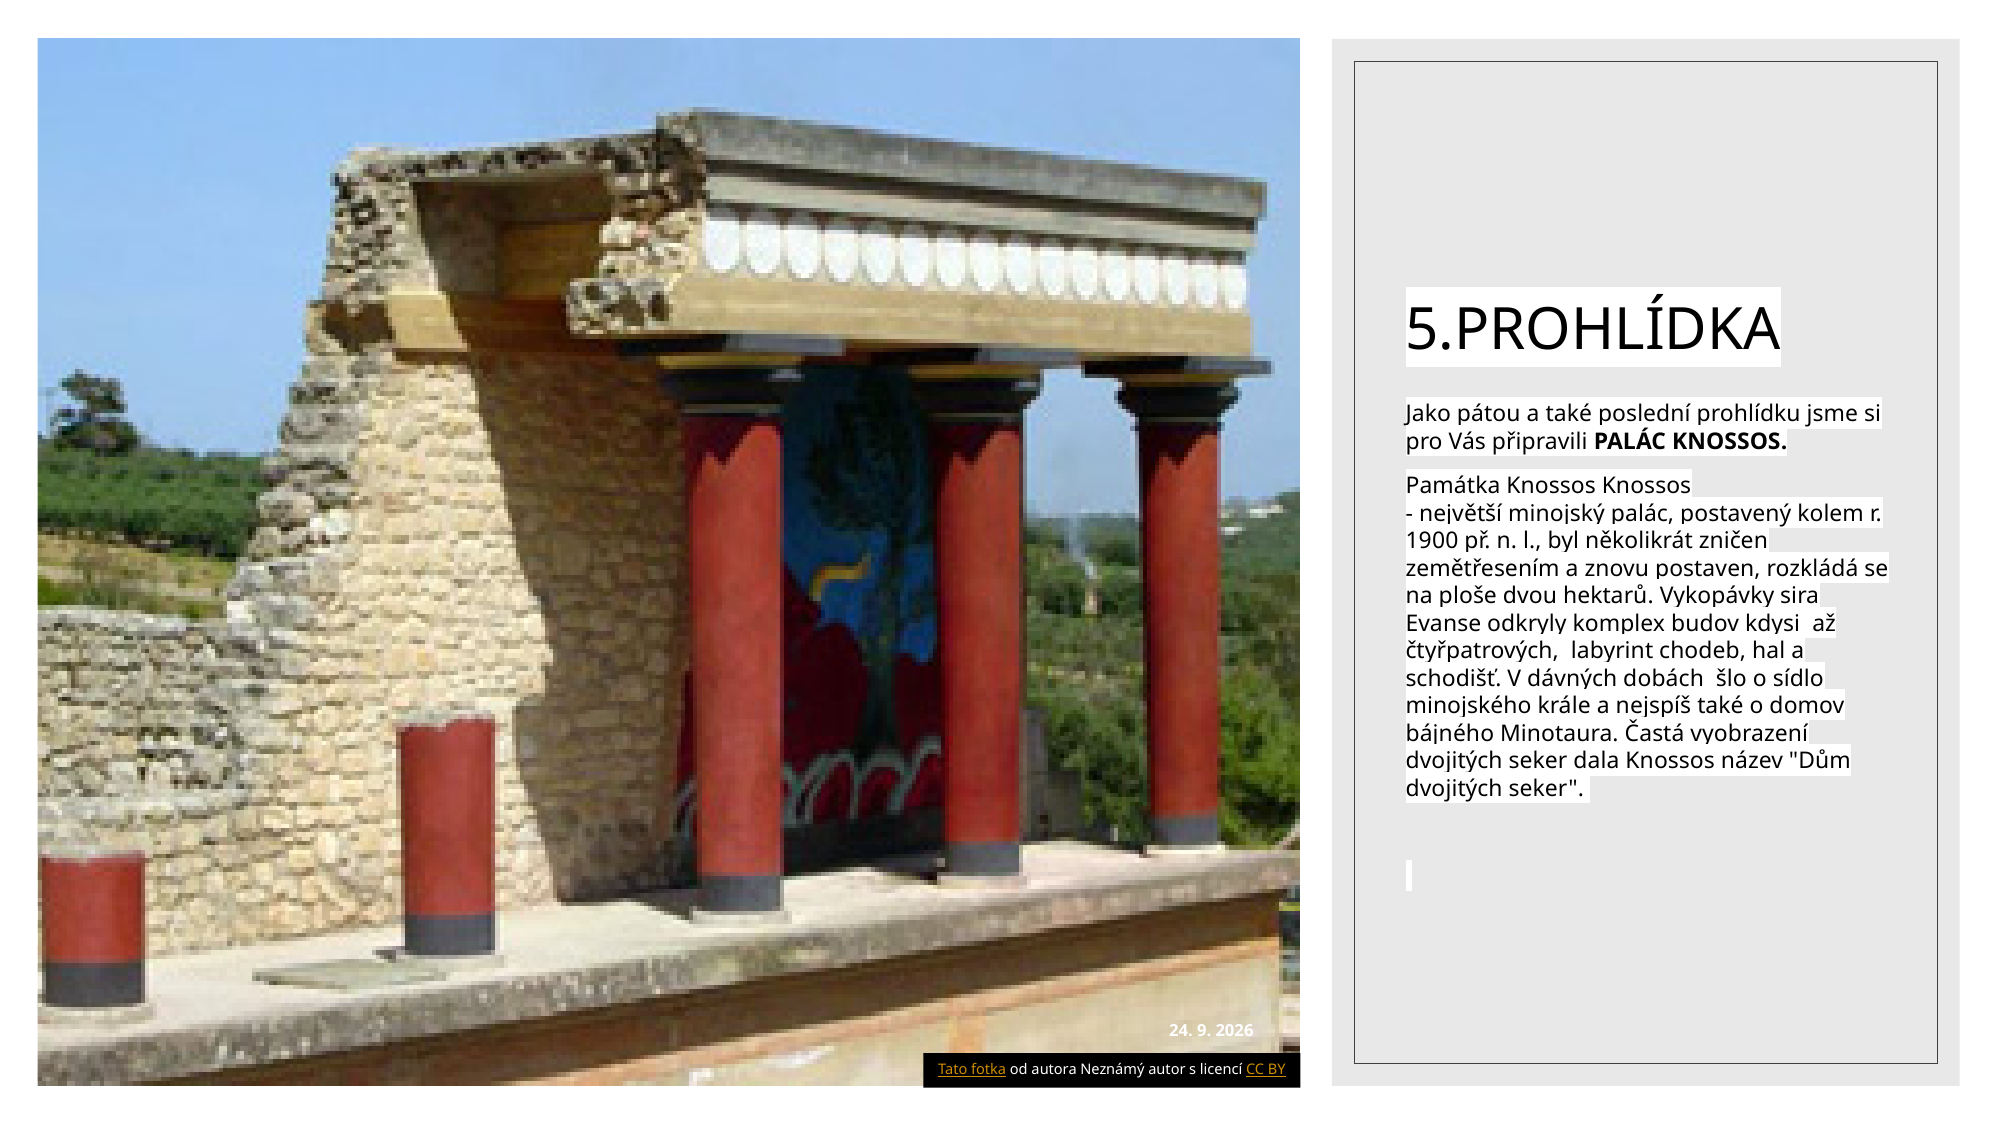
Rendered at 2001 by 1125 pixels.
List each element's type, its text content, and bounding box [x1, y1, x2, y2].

text_box Tato fotka od autora Neznámý autor s licencí CC BY [923, 1053, 1301, 1088]
title 5.PROHLÍDKA [1390, 98, 1907, 369]
slide_number 7. 5. 2020 [928, 990, 1269, 1050]
picture [37, 38, 1300, 1086]
list Jako pátou a také poslední prohlídku jsme si pro Vás připravili PALÁC KNOSSOS. Památka Knossos Knossos - největší minojský palác, postavený kolem r. 1900 př. n. l., byl několikrát zničen zemětřesením a znovu postaven, rozkládá se na ploše dvou hektarů. Vykopávky sira Evanse odkryly komplex budov kdysi až čtyřpatrových, labyrint chodeb, hal a schodišť. V dávných dobách šlo o sídlo minojského krále a nejspíš také o domov bájného Minotaura. Častá vyobrazení dvojitých seker dala Knossos název "Dům dvojitých seker". [1390, 391, 1907, 968]
